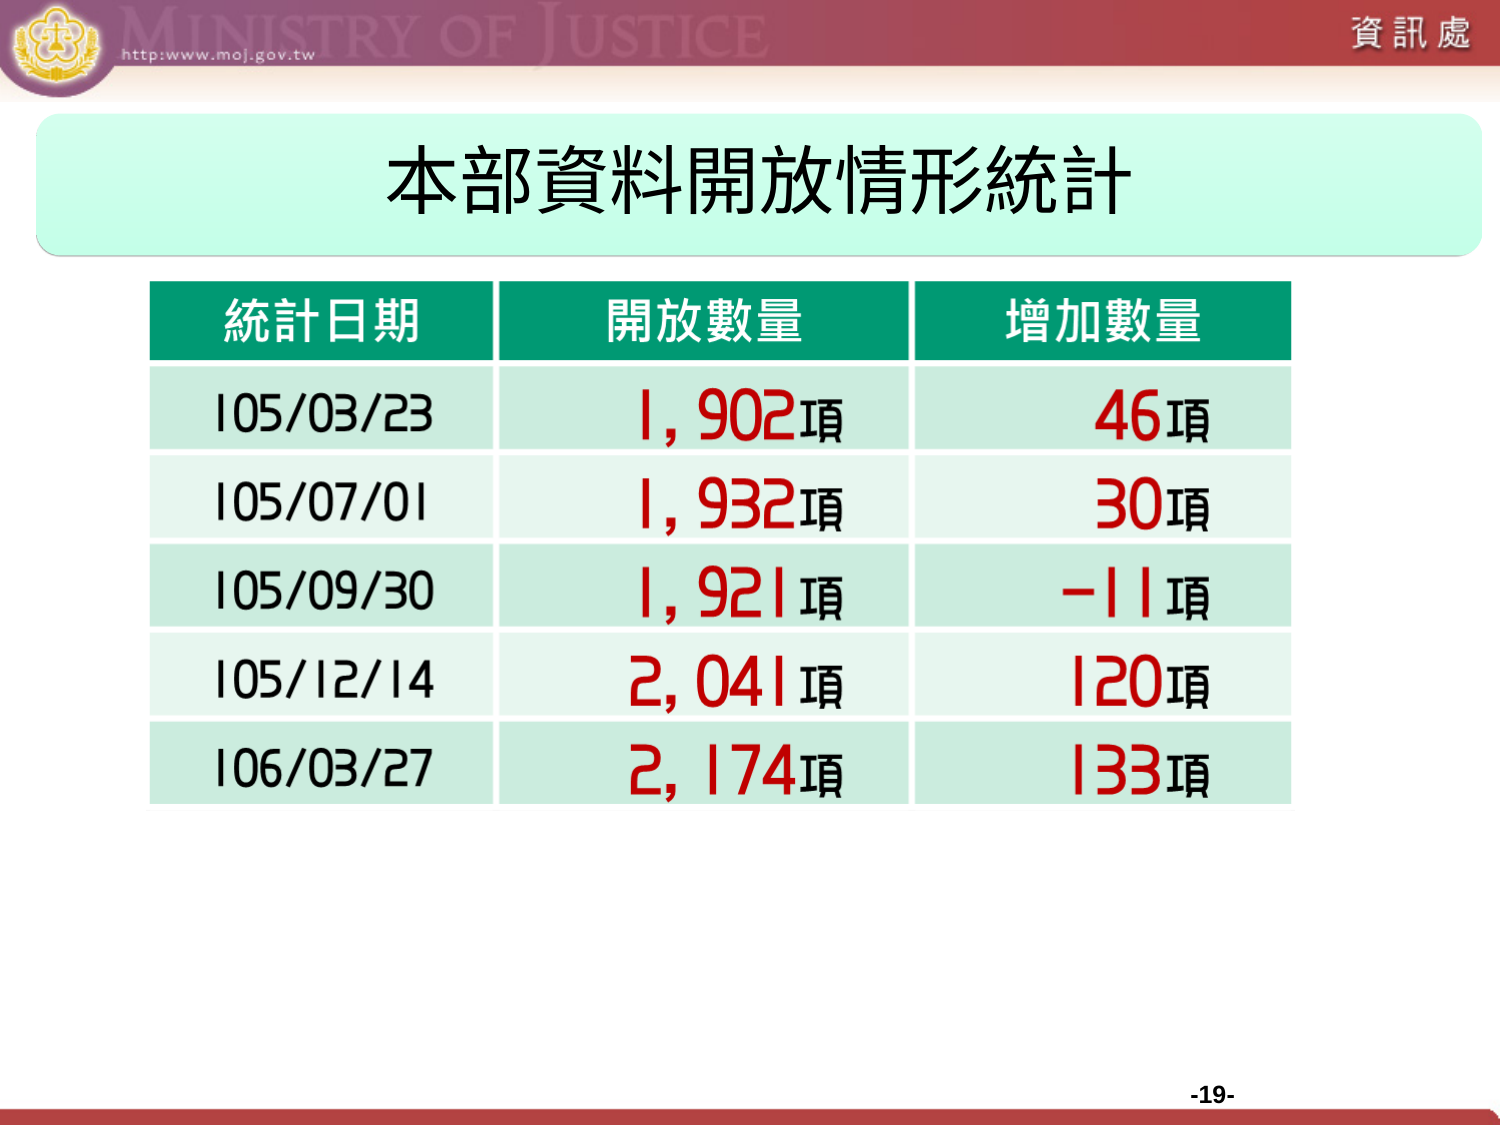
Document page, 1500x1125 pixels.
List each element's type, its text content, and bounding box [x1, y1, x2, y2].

text_box 本部資料開放情形統計 [36, 113, 1483, 256]
picture [146, 277, 1295, 845]
text_box -19- [1175, 1070, 1488, 1109]
